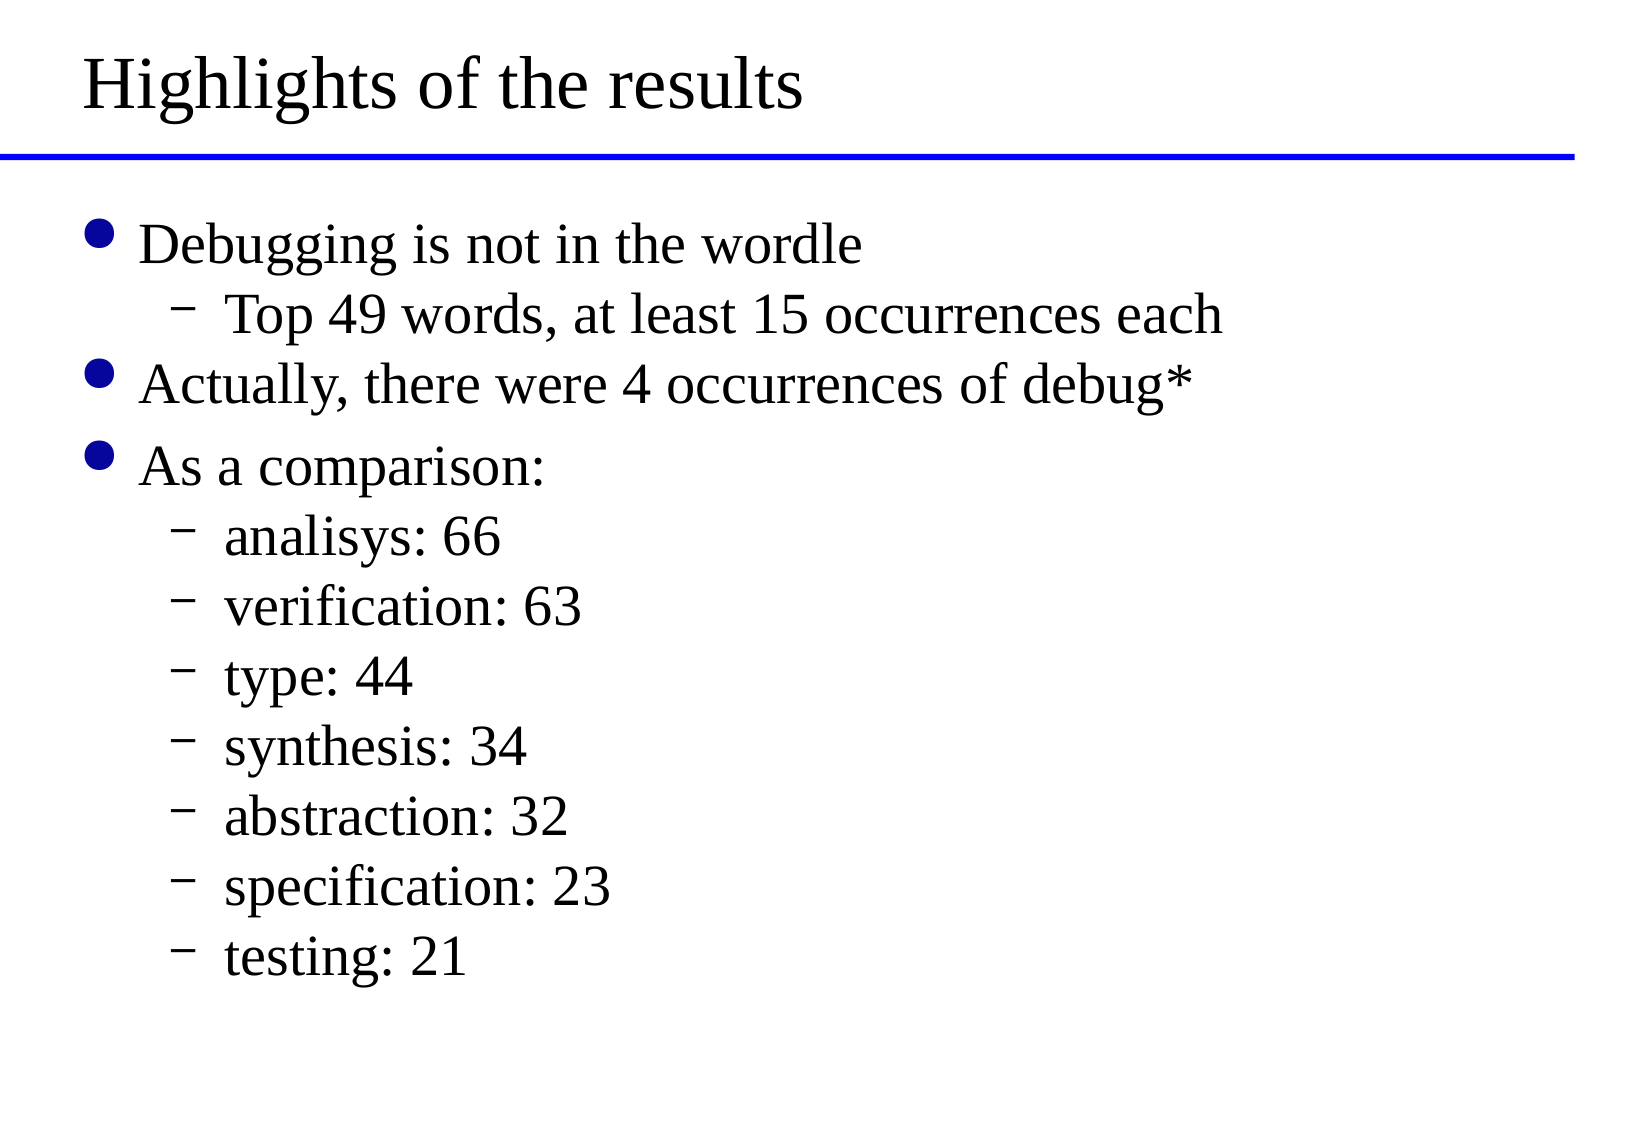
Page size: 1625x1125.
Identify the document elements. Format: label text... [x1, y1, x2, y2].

list Debugging is not in the wordle Top 49 words, at least 15 occurrences each Actually, there were 4 occurrences of debug* As a comparison: analisys: 66 verification: 63 type: 44 synthesis: 34 abstraction: 32 specification: 23 testing: 21 [67, 198, 1478, 1061]
title Highlights of the results [67, 27, 1544, 131]
